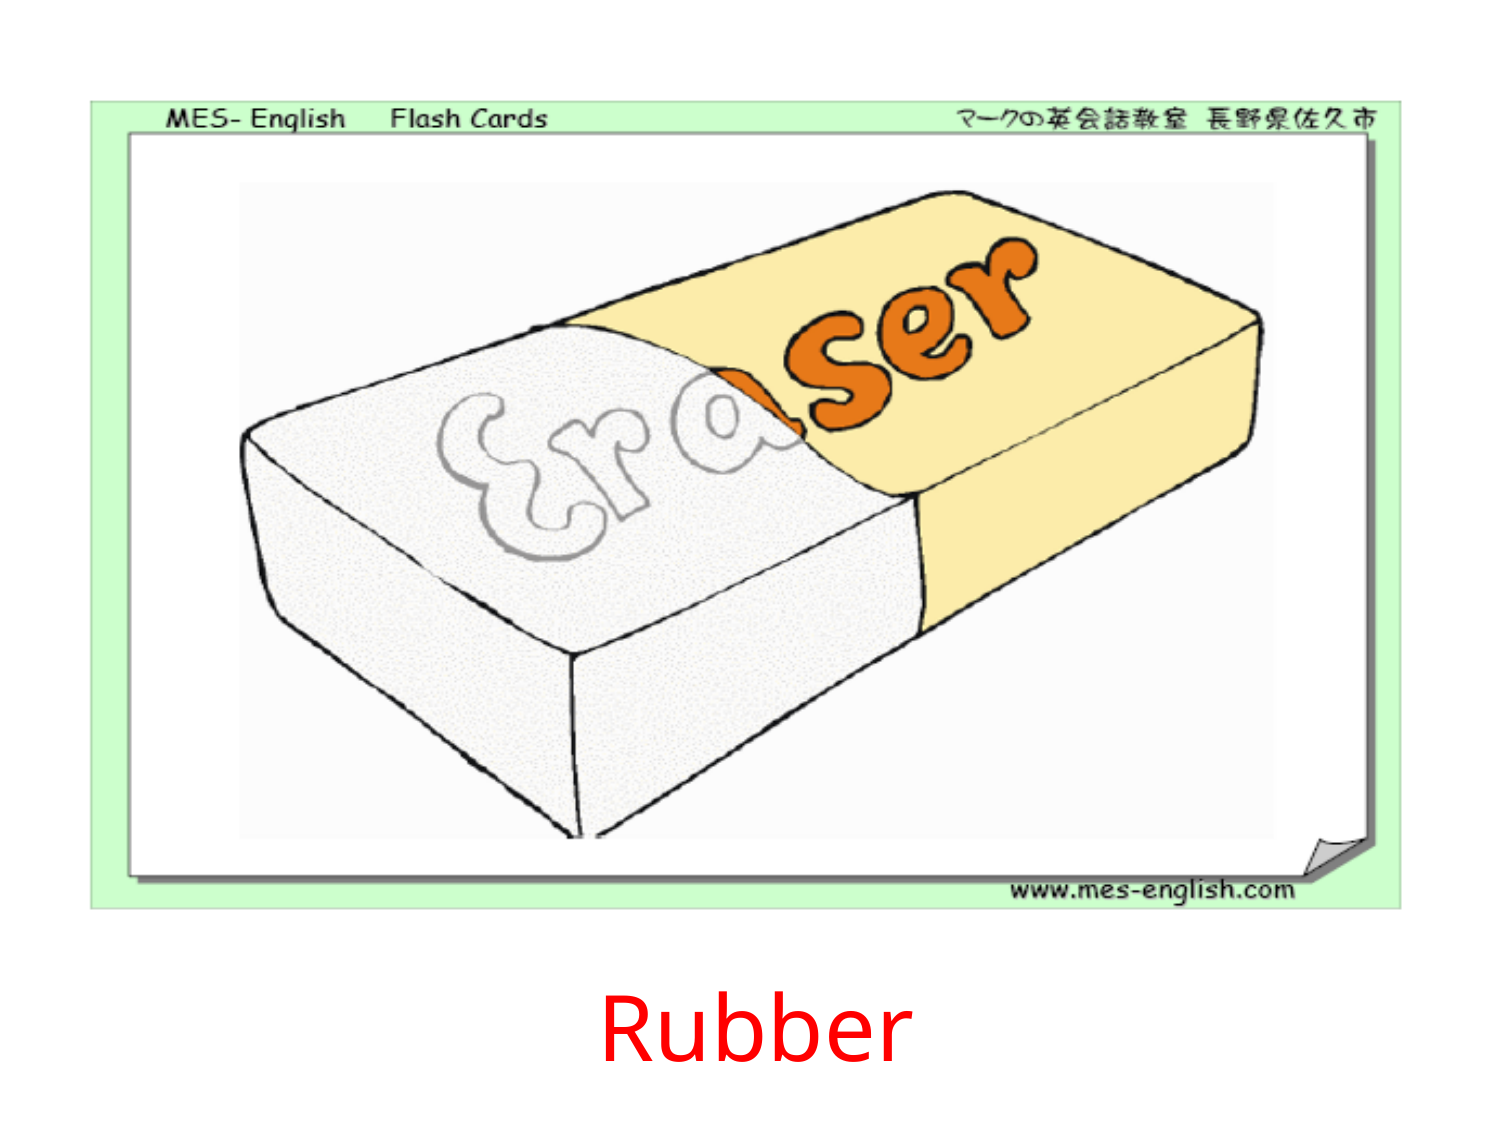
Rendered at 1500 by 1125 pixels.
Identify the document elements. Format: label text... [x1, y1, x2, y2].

text_box Rubber [99, 962, 1413, 1088]
picture [67, 86, 1415, 925]
